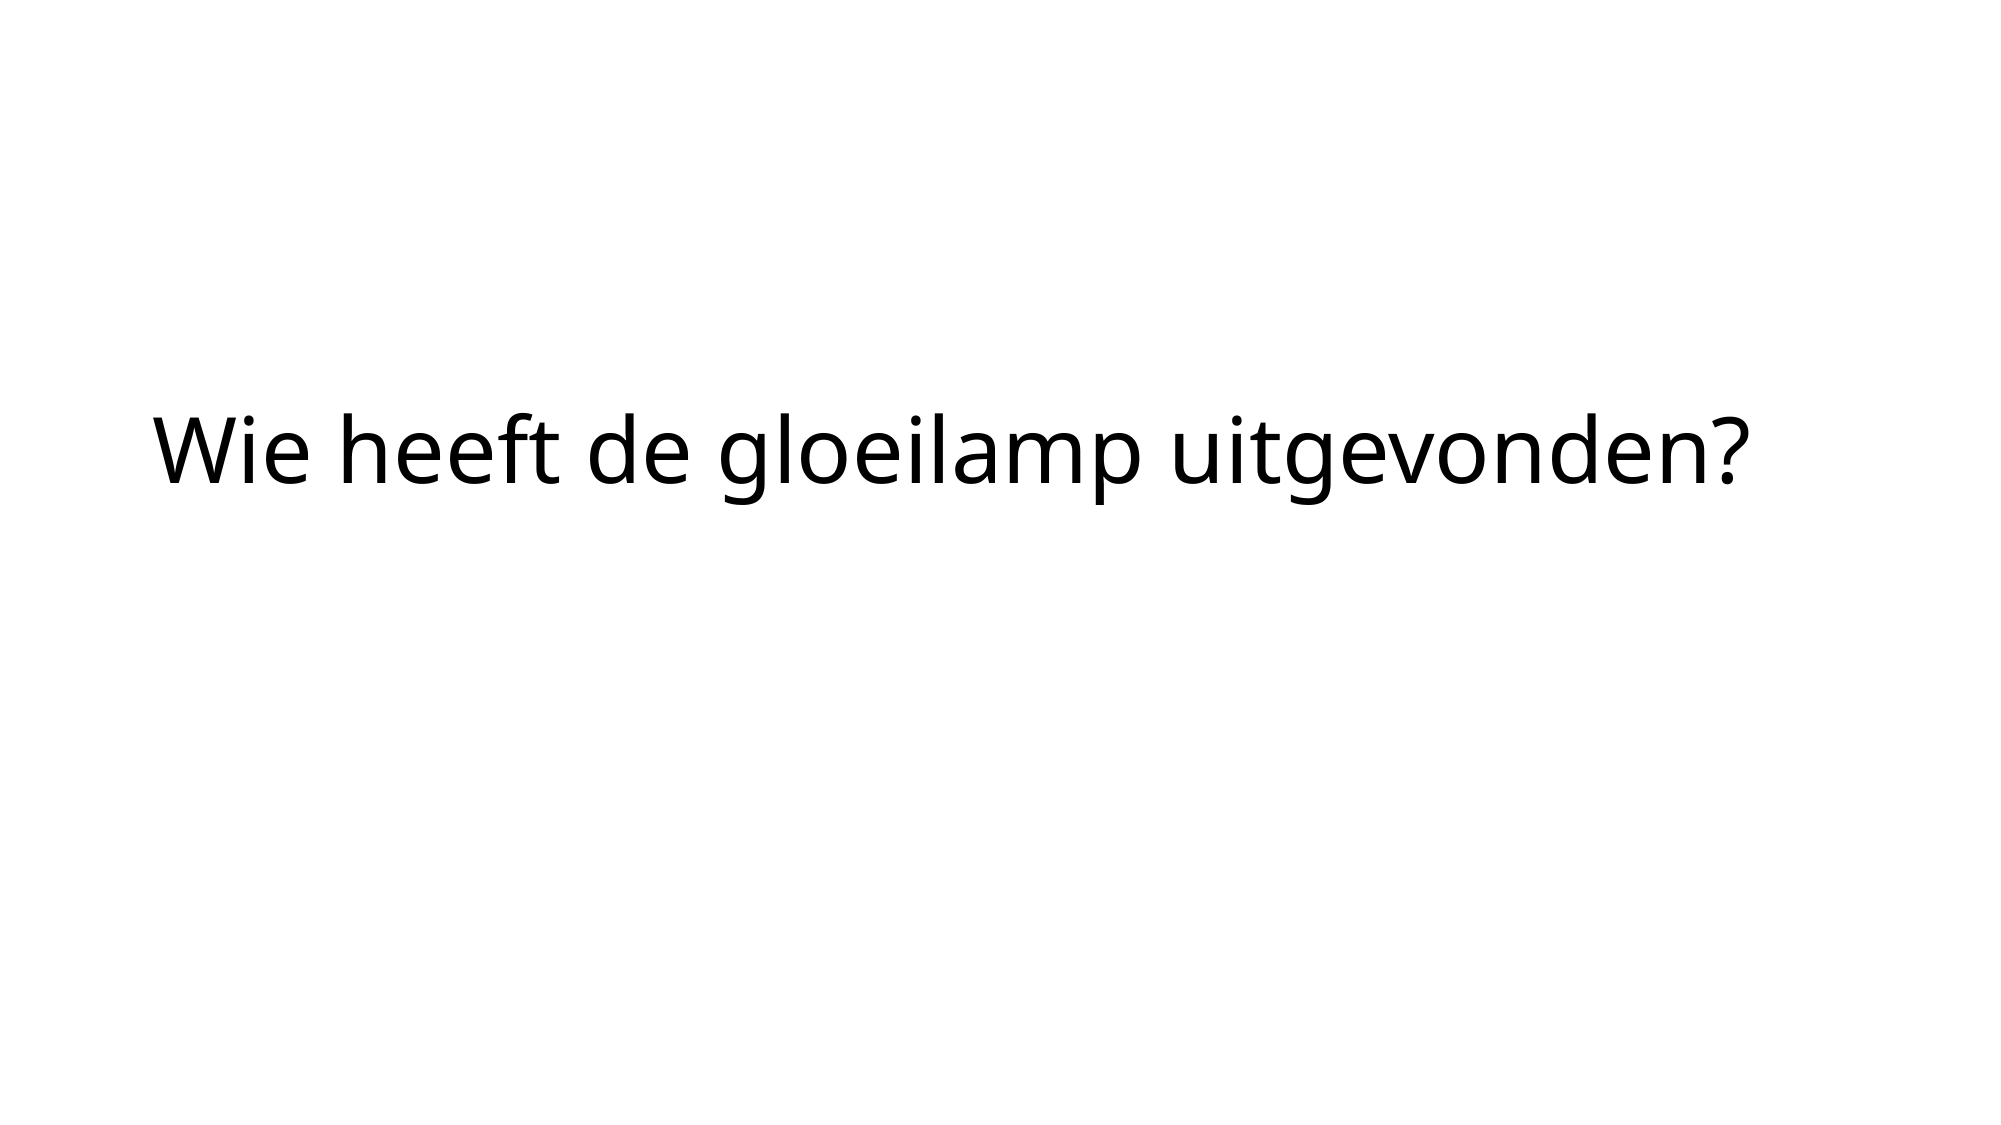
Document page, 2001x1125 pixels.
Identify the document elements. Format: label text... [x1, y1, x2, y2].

title Wie heeft de gloeilamp uitgevonden? [137, 345, 1863, 563]
